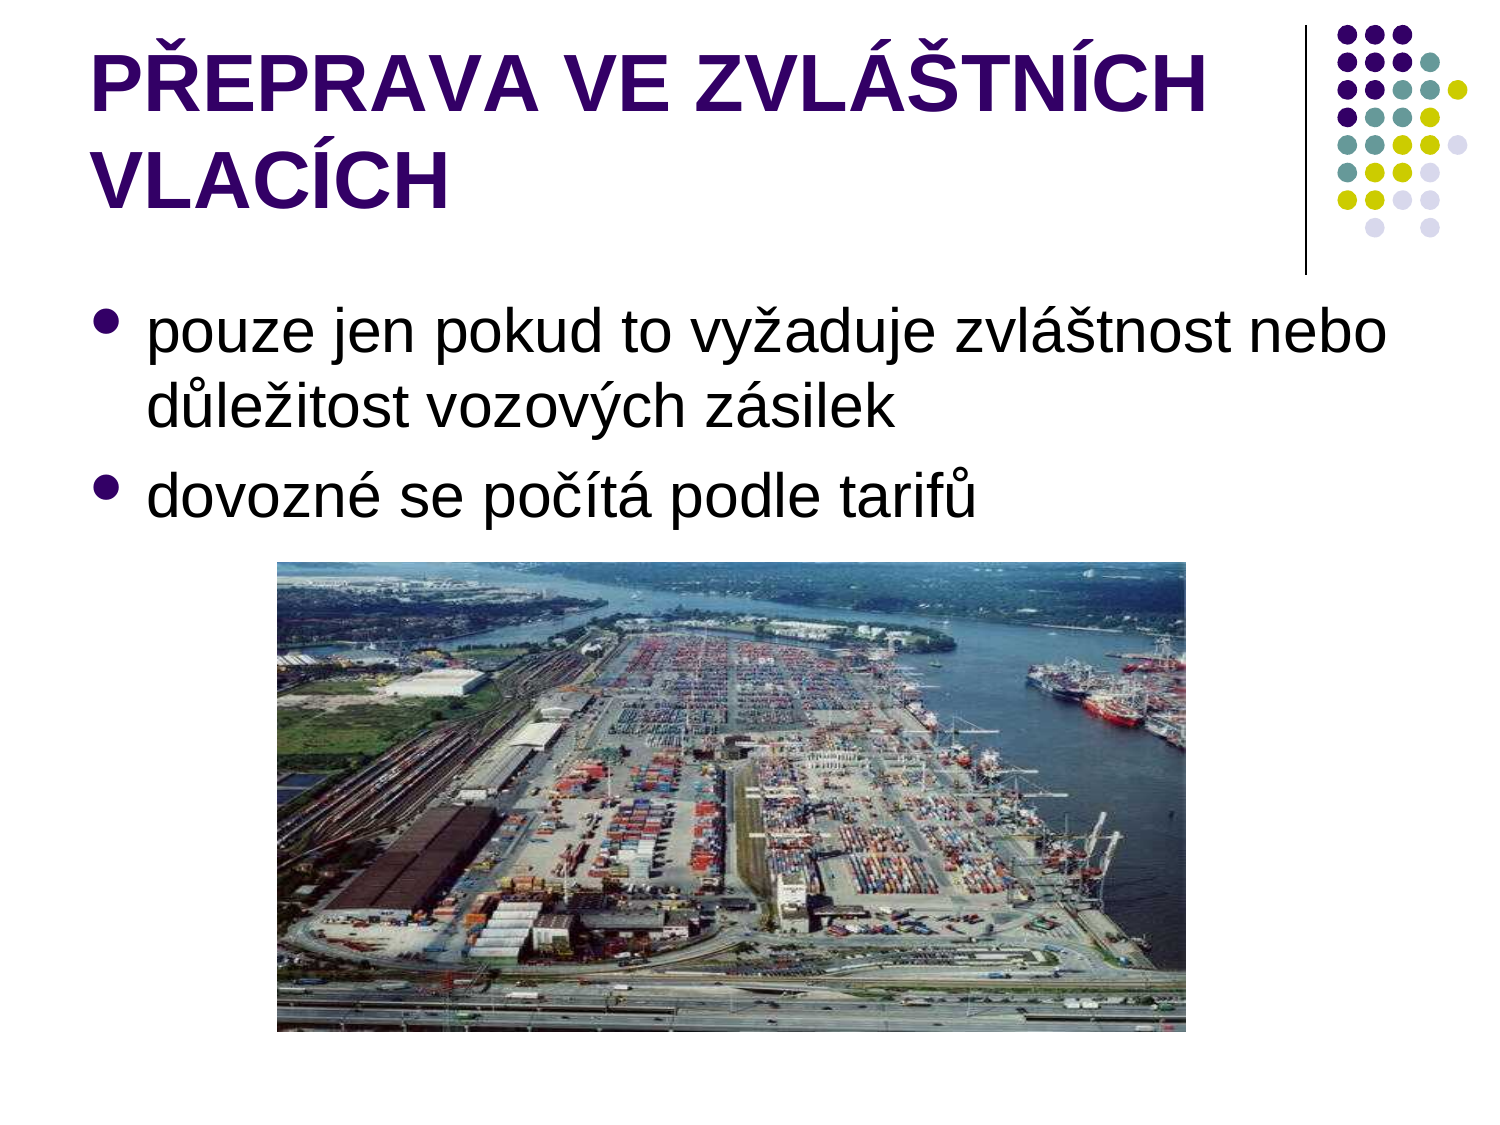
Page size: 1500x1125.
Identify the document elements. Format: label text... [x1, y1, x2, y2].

title PŘEPRAVA VE ZVLÁŠTNÍCH VLACÍCH [74, 20, 1313, 233]
list pouze jen pokud to vyžaduje zvláštnost nebo důležitost vozových zásilek dovozné se počítá podle tarifů [75, 282, 1426, 1006]
picture [277, 562, 1186, 1032]
